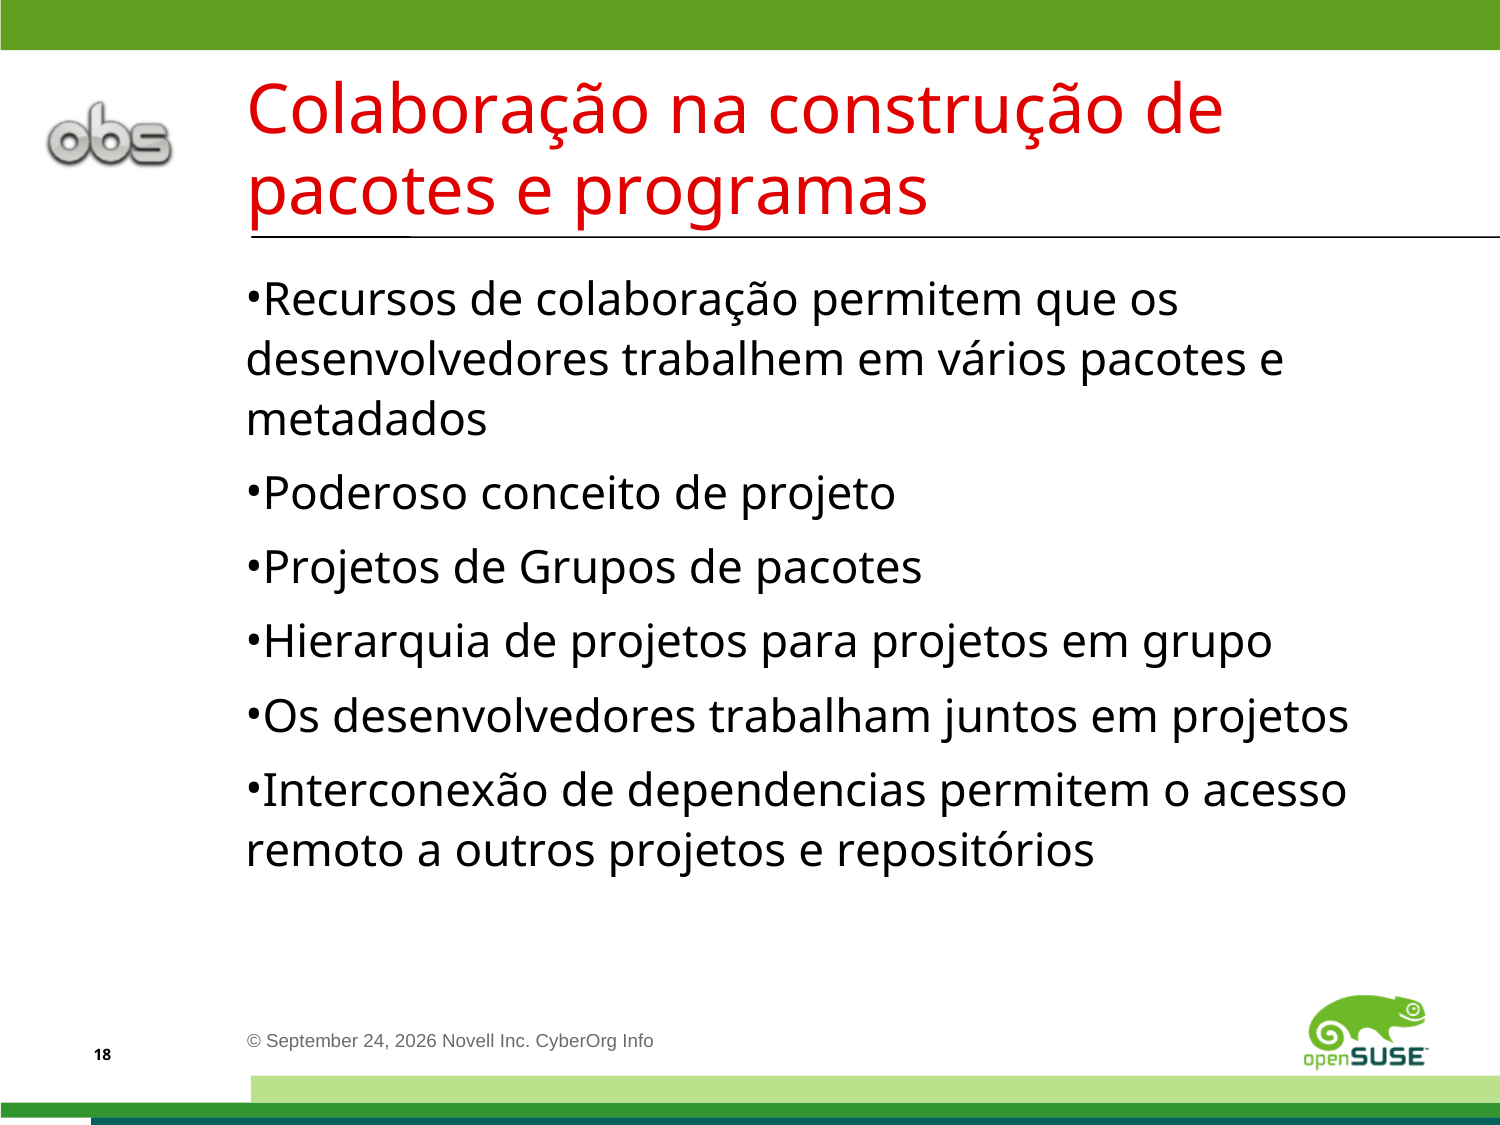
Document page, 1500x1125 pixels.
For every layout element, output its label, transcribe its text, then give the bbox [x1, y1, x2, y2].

picture [1304, 1010, 1429, 1071]
list Recursos de colaboração permitem que os desenvolvedores trabalhem em vários pacotes e metadados Poderoso conceito de projeto Projetos de Grupos de pacotes Hierarquia de projetos para projetos em grupo Os desenvolvedores trabalham juntos em projetos Interconexão de dependencias permitem o acesso remoto a outros projetos e repositórios [245, 267, 1458, 1010]
title Colaboração na construção de pacotes e programas [246, 68, 1409, 231]
picture [32, 55, 189, 212]
